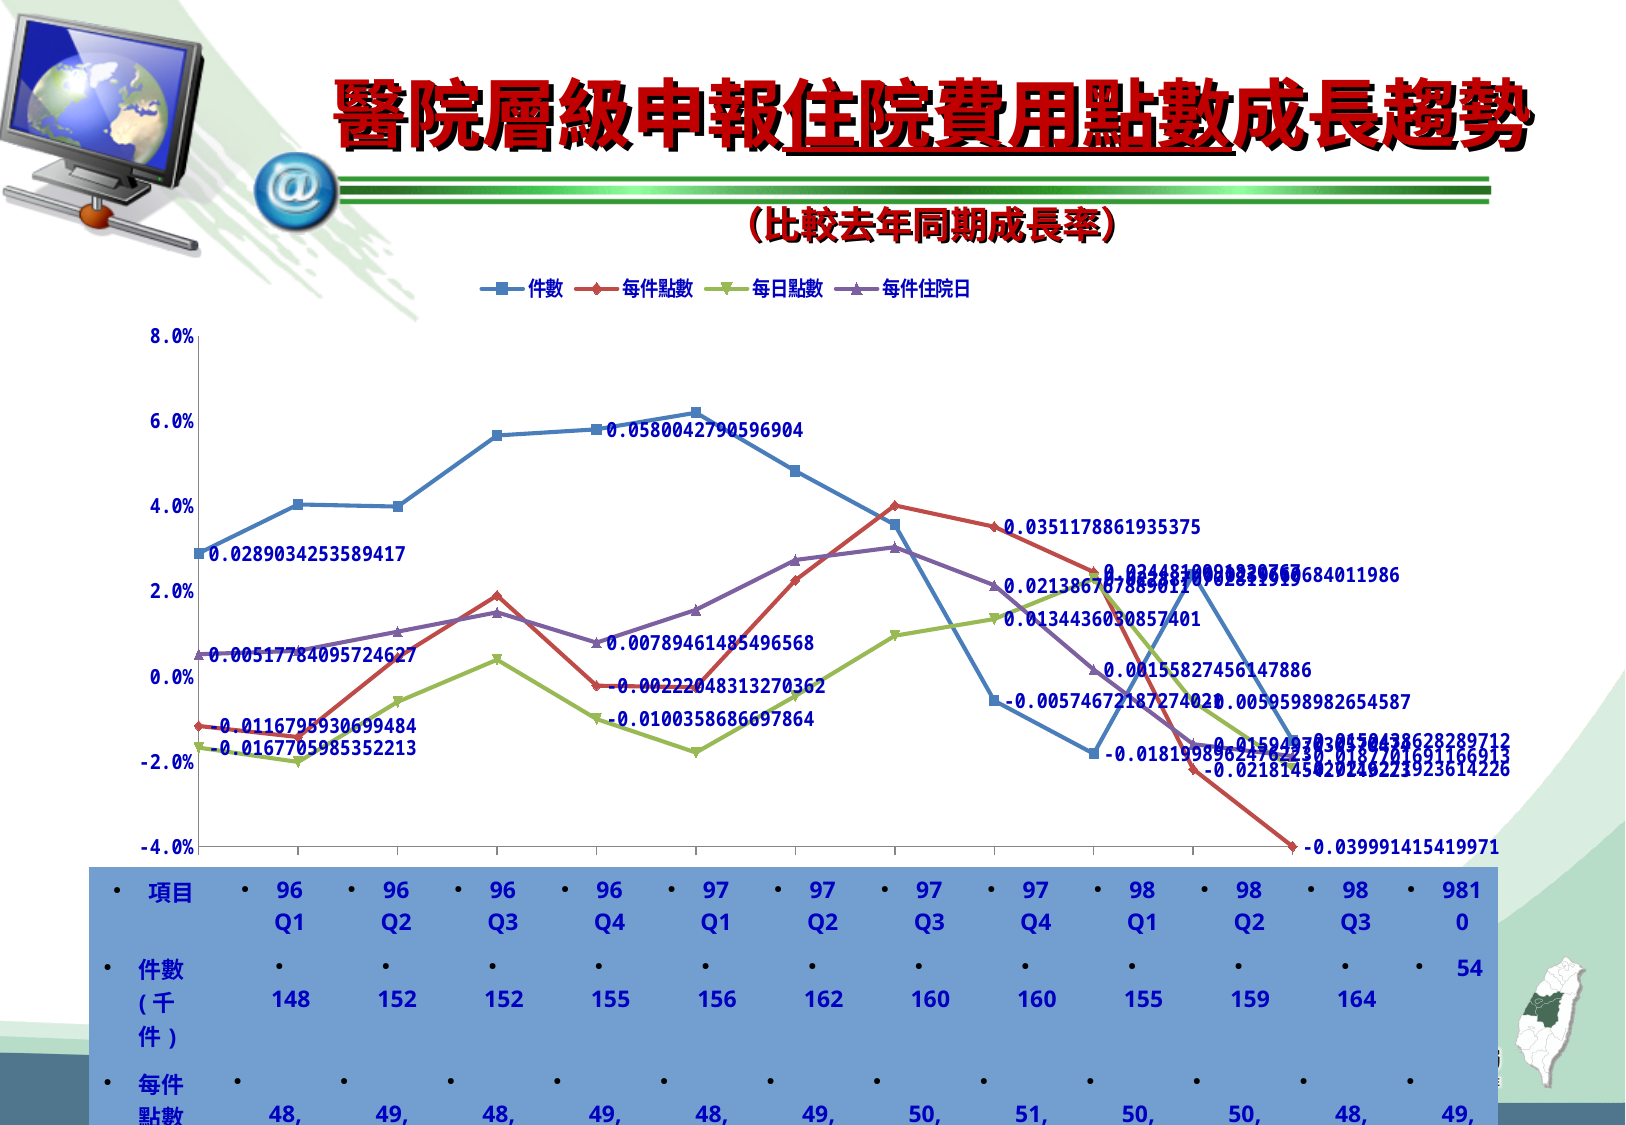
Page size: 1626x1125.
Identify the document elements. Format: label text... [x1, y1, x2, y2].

table_cell 48,668 [219, 1060, 325, 1125]
table_cell 148 [219, 944, 325, 1060]
table_cell 159 [1178, 944, 1285, 1060]
table_cell 每件點數 [89, 1060, 219, 1125]
table_header 98Q1 [1072, 867, 1178, 944]
table_header 97Q4 [965, 867, 1072, 944]
table_cell 162 [752, 944, 858, 1060]
table_cell 50,265 [1072, 1060, 1178, 1125]
table_header 96Q1 [219, 867, 325, 944]
table_cell 49,620 [752, 1060, 858, 1125]
table_header 98Q3 [1285, 867, 1391, 944]
chart [114, 257, 1511, 903]
table_cell 164 [1285, 944, 1391, 1060]
title 醫院層級申報住院費用點數成長趨勢 （比較去年同期成長率） [200, 58, 1625, 247]
table_header 9810 [1391, 867, 1498, 944]
table_cell 48,560 [645, 1060, 752, 1125]
table_cell 160 [965, 944, 1072, 1060]
table_header 97Q3 [858, 867, 965, 944]
table_cell 156 [645, 944, 752, 1060]
table_cell 51,832 [965, 1060, 1072, 1125]
table_cell 49,832 [539, 1060, 645, 1125]
table_header 項目 [89, 867, 219, 944]
table_cell 49,959 [1391, 1060, 1498, 1125]
table_cell 49,749 [325, 1060, 432, 1125]
table_header 96Q3 [432, 867, 539, 944]
table_header 96Q4 [539, 867, 645, 944]
table_cell 50,057 [858, 1060, 965, 1125]
table_cell 48,965 [1285, 1060, 1391, 1125]
table_header 97Q1 [645, 867, 752, 944]
table_header 98Q2 [1178, 867, 1285, 944]
table_cell 155 [539, 944, 645, 1060]
table_cell 155 [1072, 944, 1178, 1060]
table_cell 160 [858, 944, 965, 1060]
table_cell 152 [325, 944, 432, 1060]
table_cell 件數(千件) [89, 944, 219, 1060]
table_cell 152 [432, 944, 539, 1060]
table_cell 50,834 [1178, 1060, 1285, 1125]
table_cell 48,952 [432, 1060, 539, 1125]
table_header 97Q2 [752, 867, 858, 944]
table_cell 54 [1391, 944, 1498, 1060]
table_header 96Q2 [325, 867, 432, 944]
